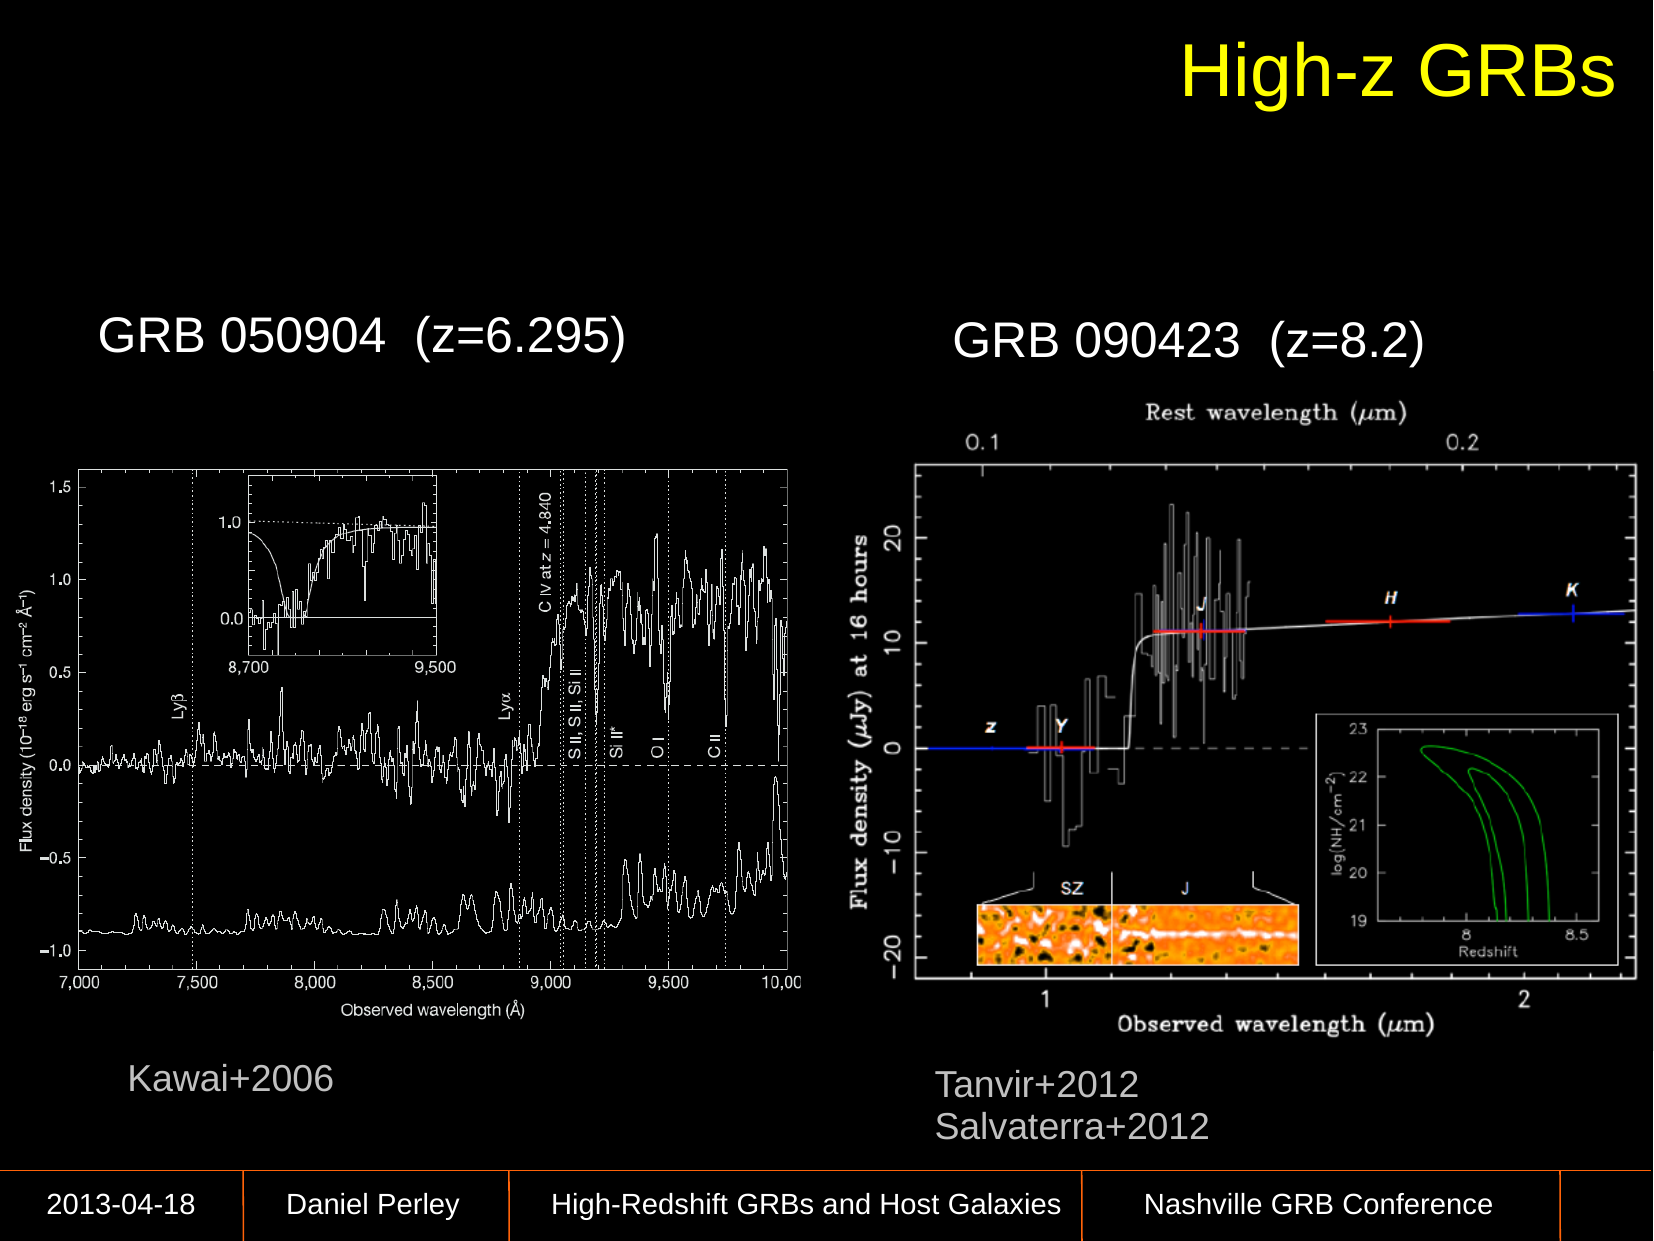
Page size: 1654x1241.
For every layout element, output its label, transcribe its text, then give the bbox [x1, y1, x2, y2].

picture [7, 371, 1654, 1051]
text_box Kawai+2006 [112, 1050, 563, 1107]
text_box Tanvir+2012 Salvaterra+2012 [919, 1055, 1370, 1155]
title High-z GRBs [375, 27, 1618, 114]
text_box GRB 050904 (z=6.295) [82, 300, 683, 371]
text_box GRB 090423 (z=8.2) [937, 304, 1538, 376]
